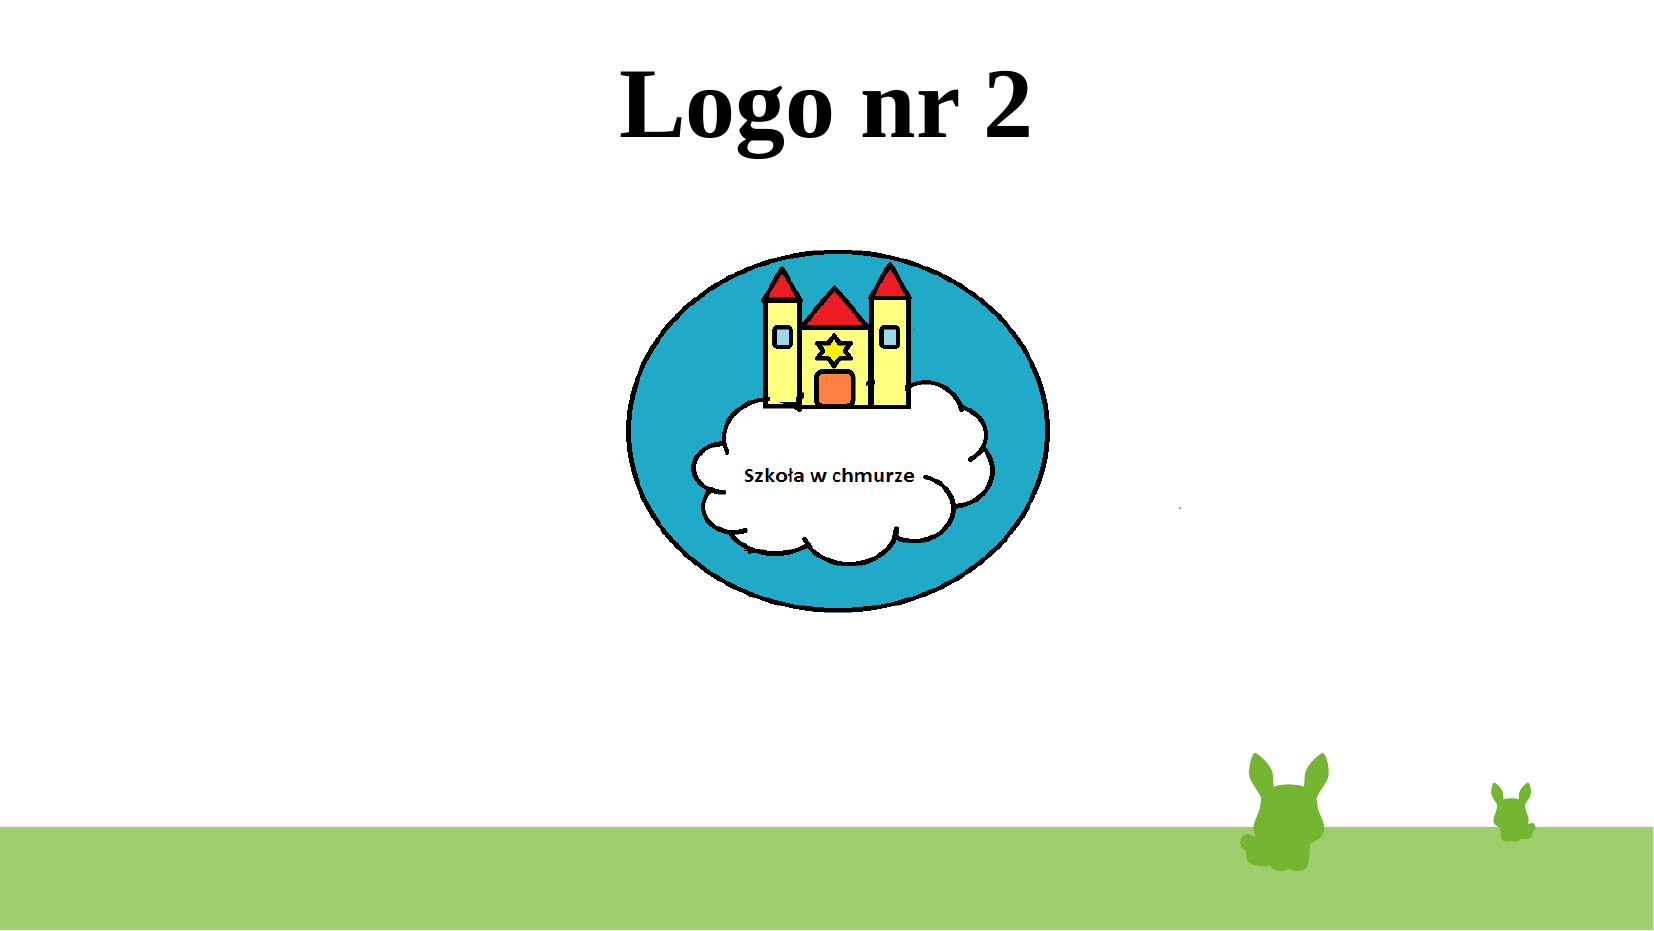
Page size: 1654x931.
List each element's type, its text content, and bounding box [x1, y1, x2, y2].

title Logo nr 2 [88, 29, 1565, 178]
picture [206, 164, 1506, 739]
